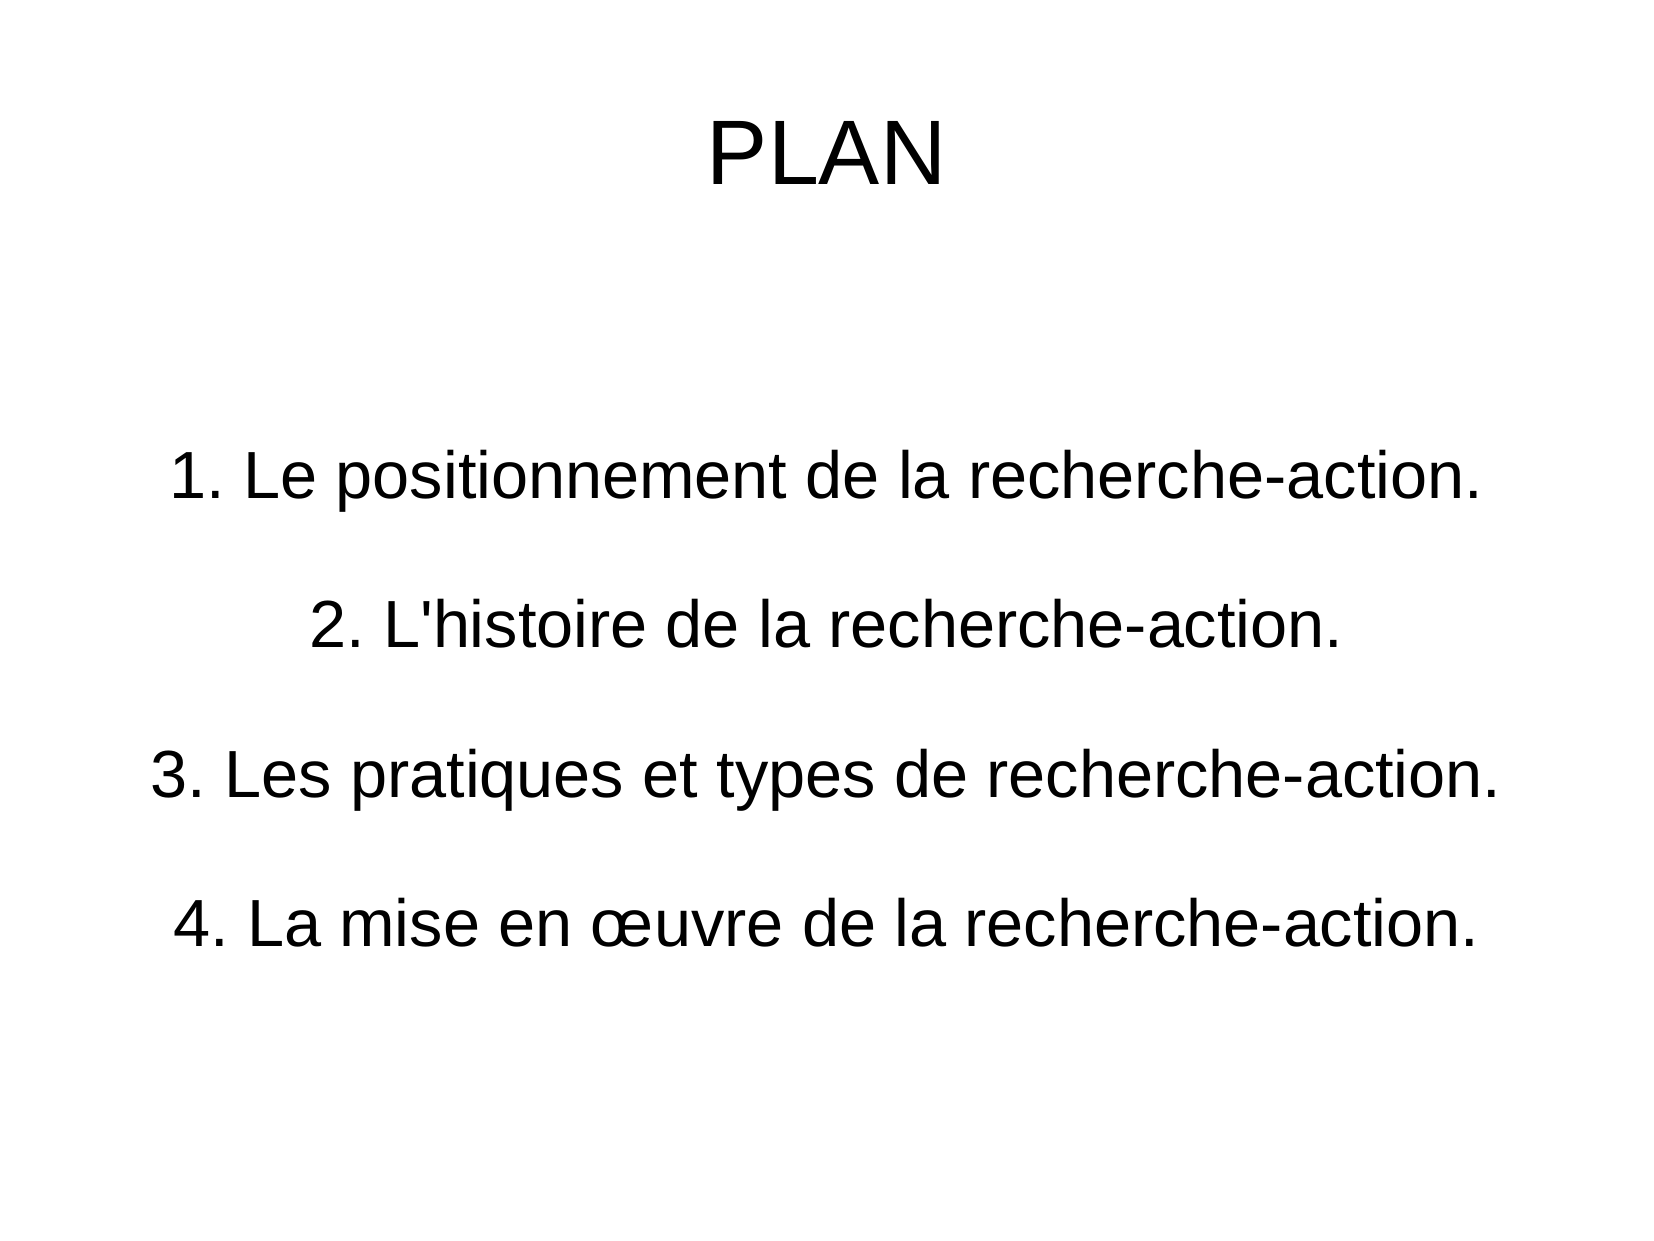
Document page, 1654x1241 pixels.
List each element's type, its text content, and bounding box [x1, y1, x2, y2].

subtitle 1. Le positionnement de la recherche-action. 2. L'histoire de la recherche-action. 3. Les pratiques et types de recherche-action. 4. La mise en œuvre de la recherche-action. [82, 297, 1571, 1102]
title PLAN [82, 56, 1571, 250]
